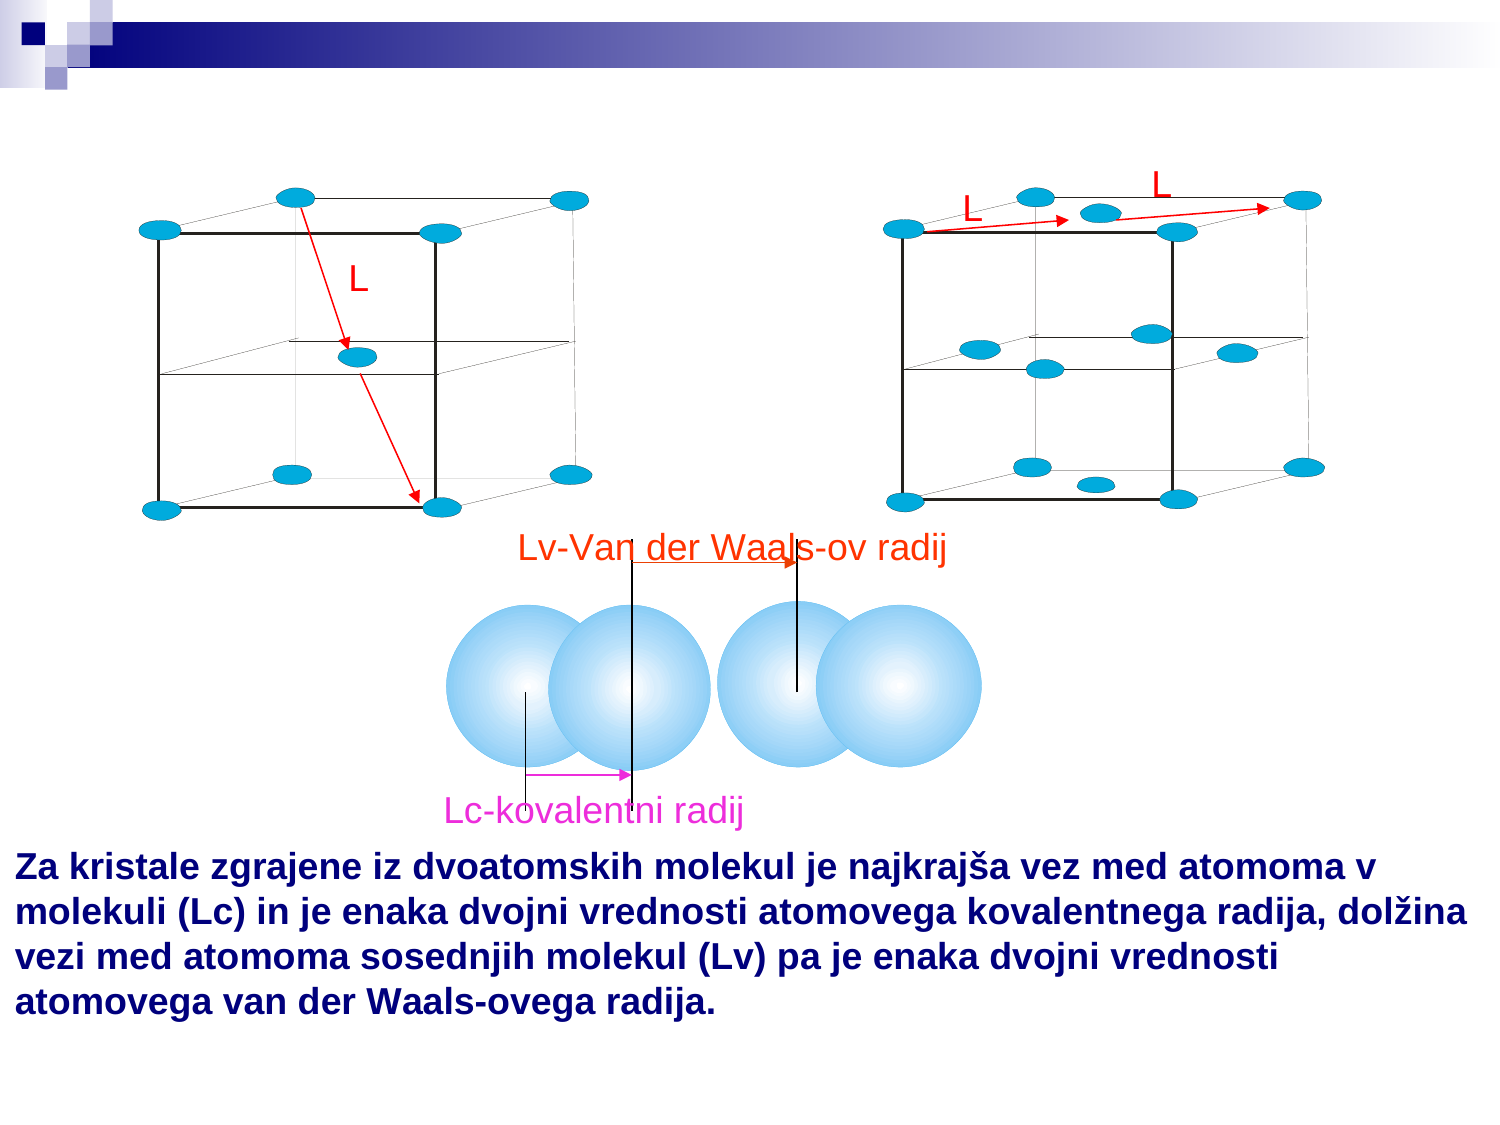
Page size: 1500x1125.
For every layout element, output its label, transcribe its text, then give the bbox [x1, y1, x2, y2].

text_box Lc-kovalentni radij [428, 778, 760, 839]
chart [633, 597, 987, 775]
text_box L [333, 246, 385, 308]
chart [442, 597, 631, 775]
text_box Za kristale zgrajene iz dvoatomskih molekul je najkrajša vez med atomoma v molekuli (Lc) in je enaka dvojni vrednosti atomovega kovalentnega radija, dolžina vezi med atomoma sosednjih molekul (Lv) pa je enaka dvojni vrednosti atomovega van der Waals-ovega radija. [0, 834, 1500, 1030]
text_box Lv-Van der Waals-ov radij [502, 515, 963, 576]
text_box L [1136, 152, 1188, 213]
text_box L [947, 175, 999, 237]
chart [135, 184, 597, 527]
chart [879, 184, 1329, 519]
